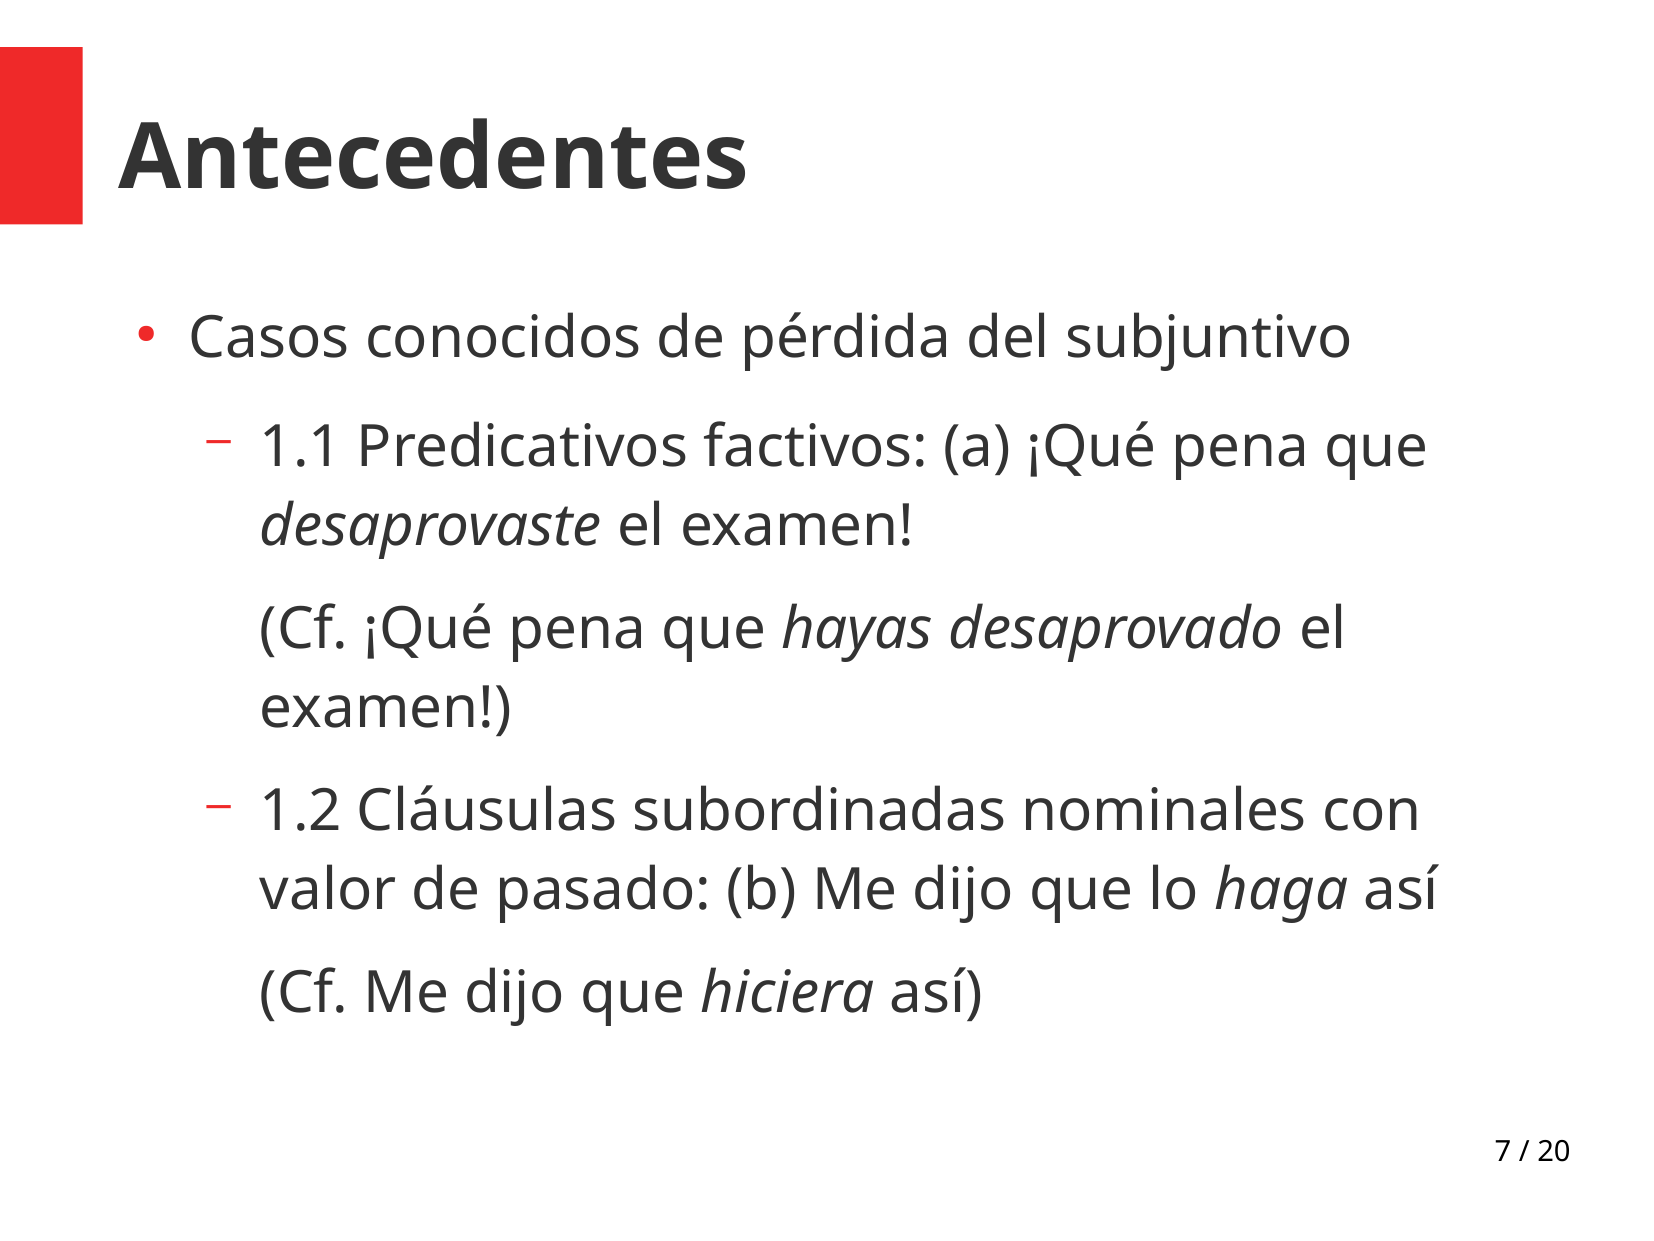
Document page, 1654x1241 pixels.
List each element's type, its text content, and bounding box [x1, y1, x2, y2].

list Casos conocidos de pérdida del subjuntivo 1.1 Predicativos factivos: (a) ¡Qué pena que desaprovaste el examen! (Cf. ¡Qué pena que hayas desaprovado el examen!) 1.2 Cláusulas subordinadas nominales con valor de pasado: (b) Me dijo que lo haga así (Cf. Me dijo que hiciera así) [118, 295, 1536, 1015]
title Antecedentes [118, 49, 1571, 257]
